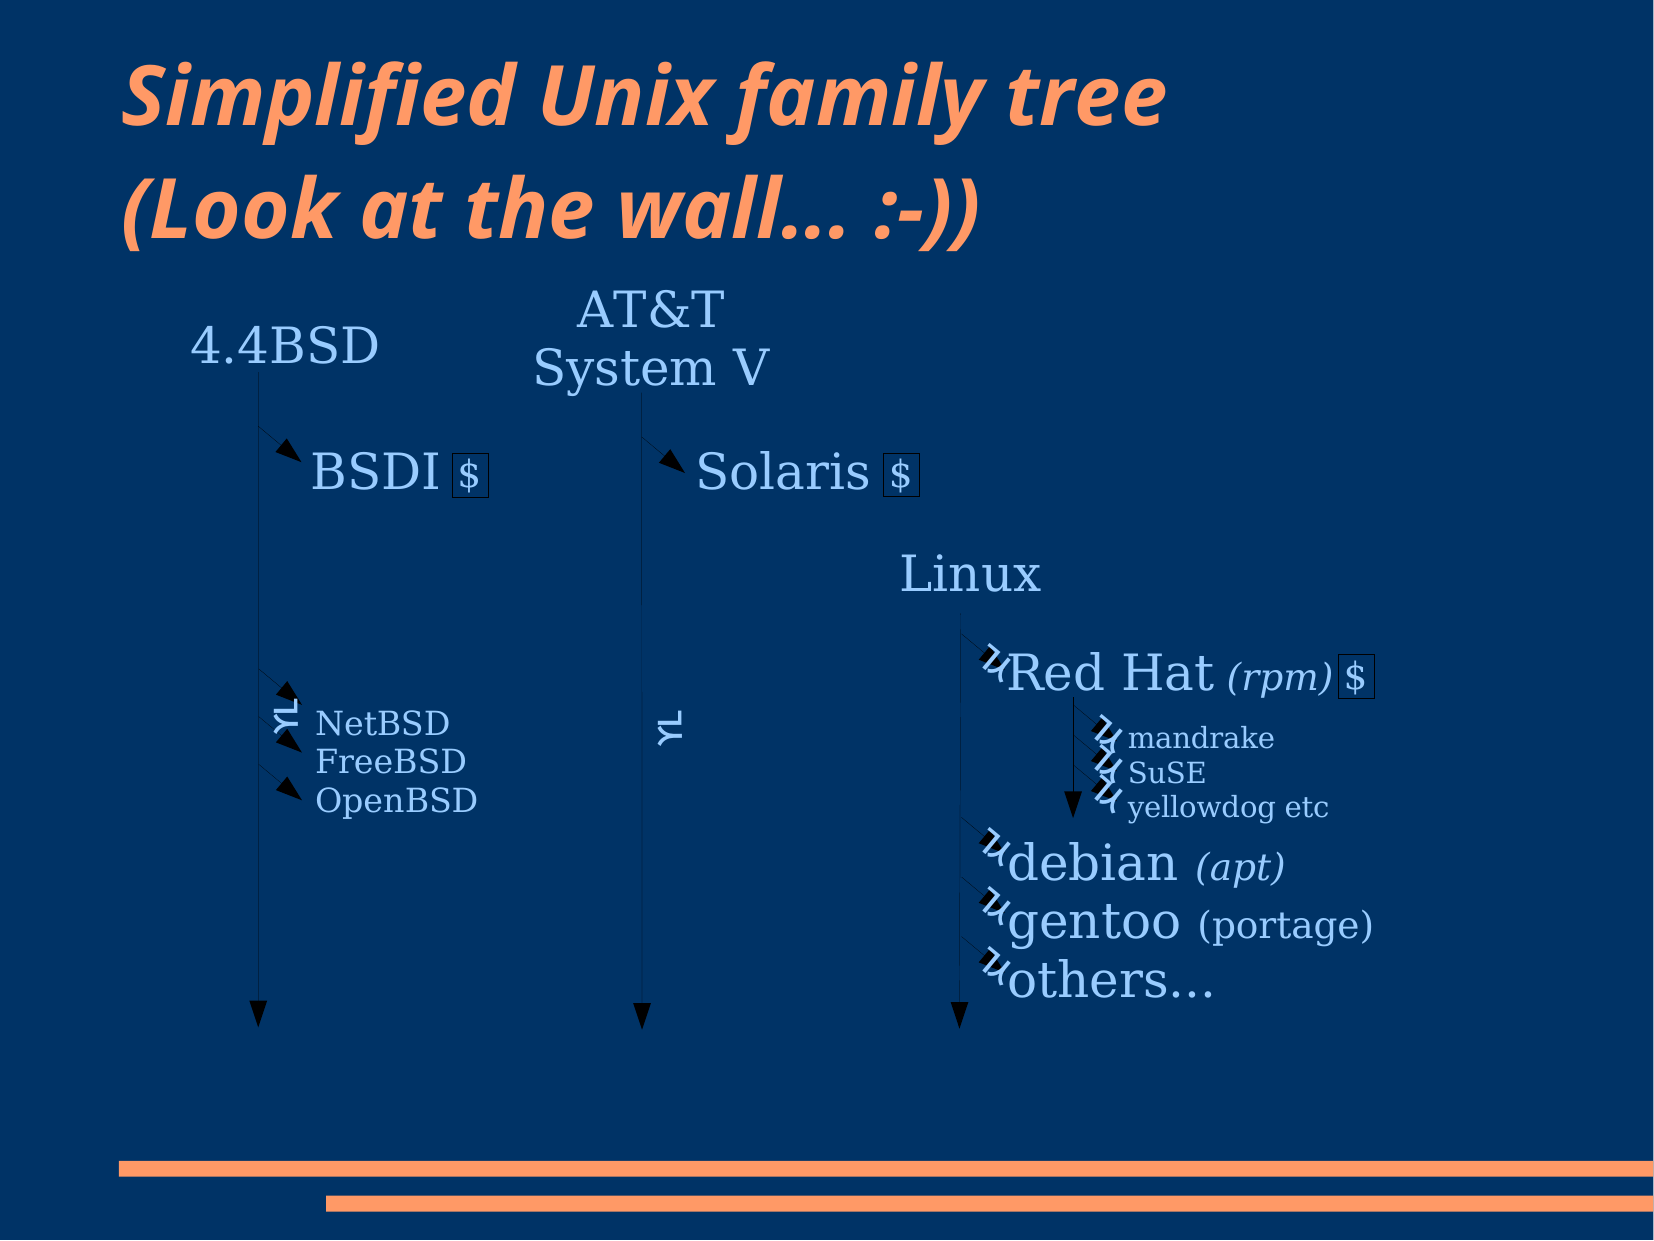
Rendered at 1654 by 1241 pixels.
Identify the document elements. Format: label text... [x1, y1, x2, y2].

title Simplified Unix family tree (Look at the wall... :-)) [121, 46, 1534, 254]
chart [121, 270, 1561, 1080]
